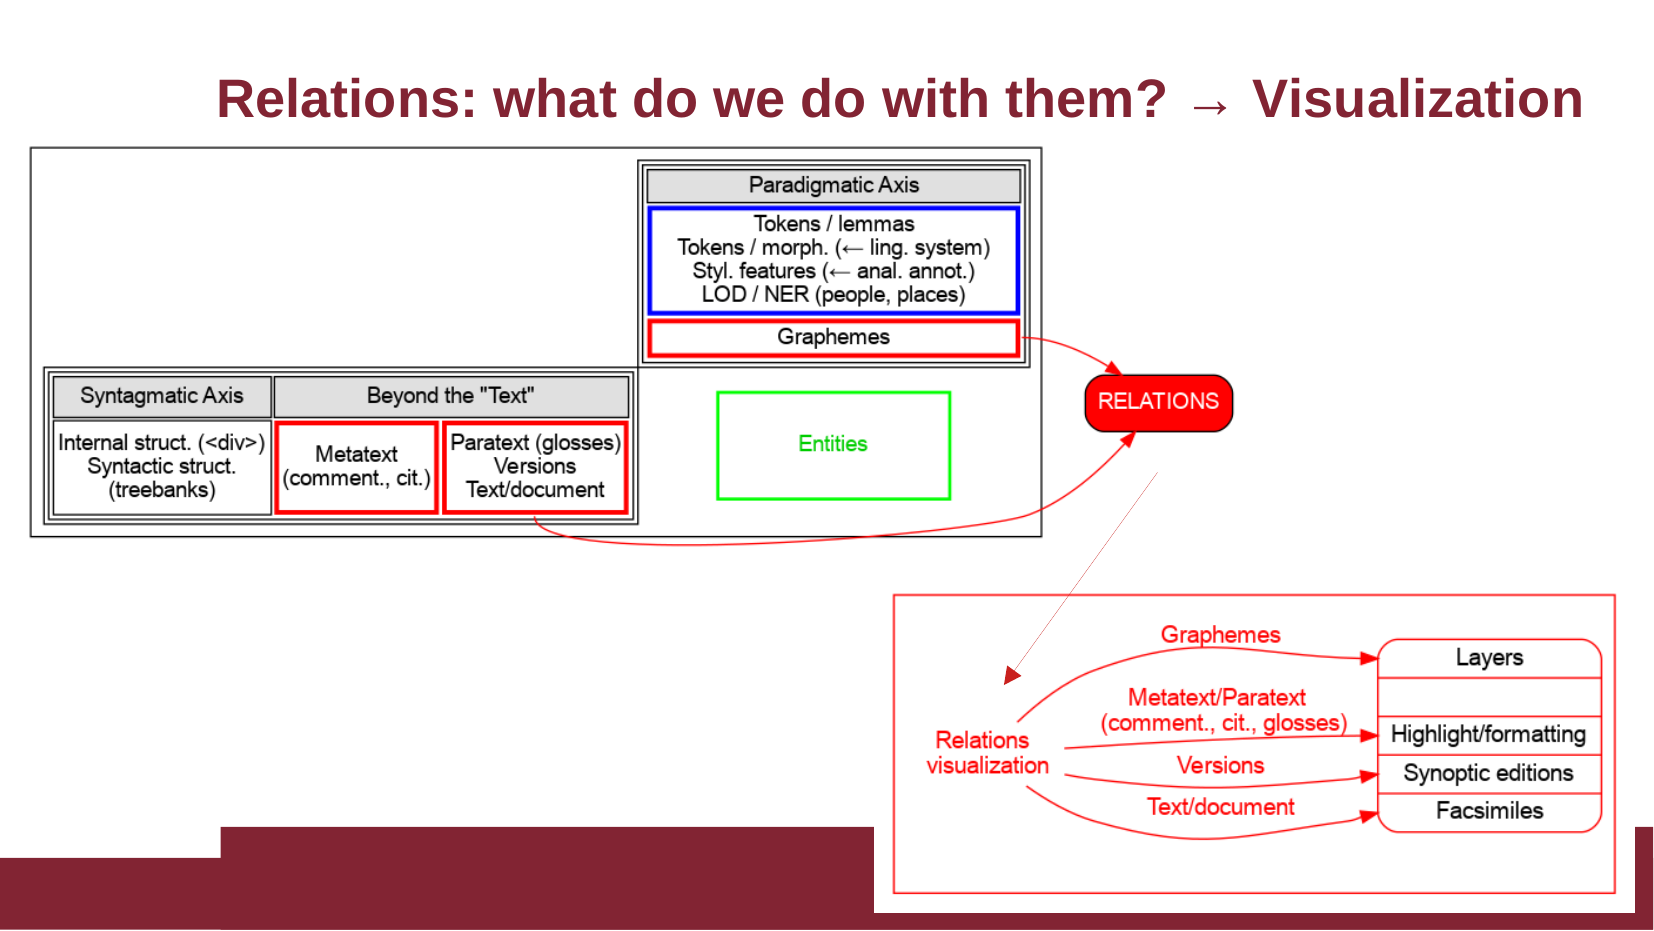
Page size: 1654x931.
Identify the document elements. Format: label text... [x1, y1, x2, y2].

picture [12, 129, 1239, 556]
picture [874, 575, 1635, 913]
title Relations: what do we do with them? → Visualization [201, 55, 1619, 201]
